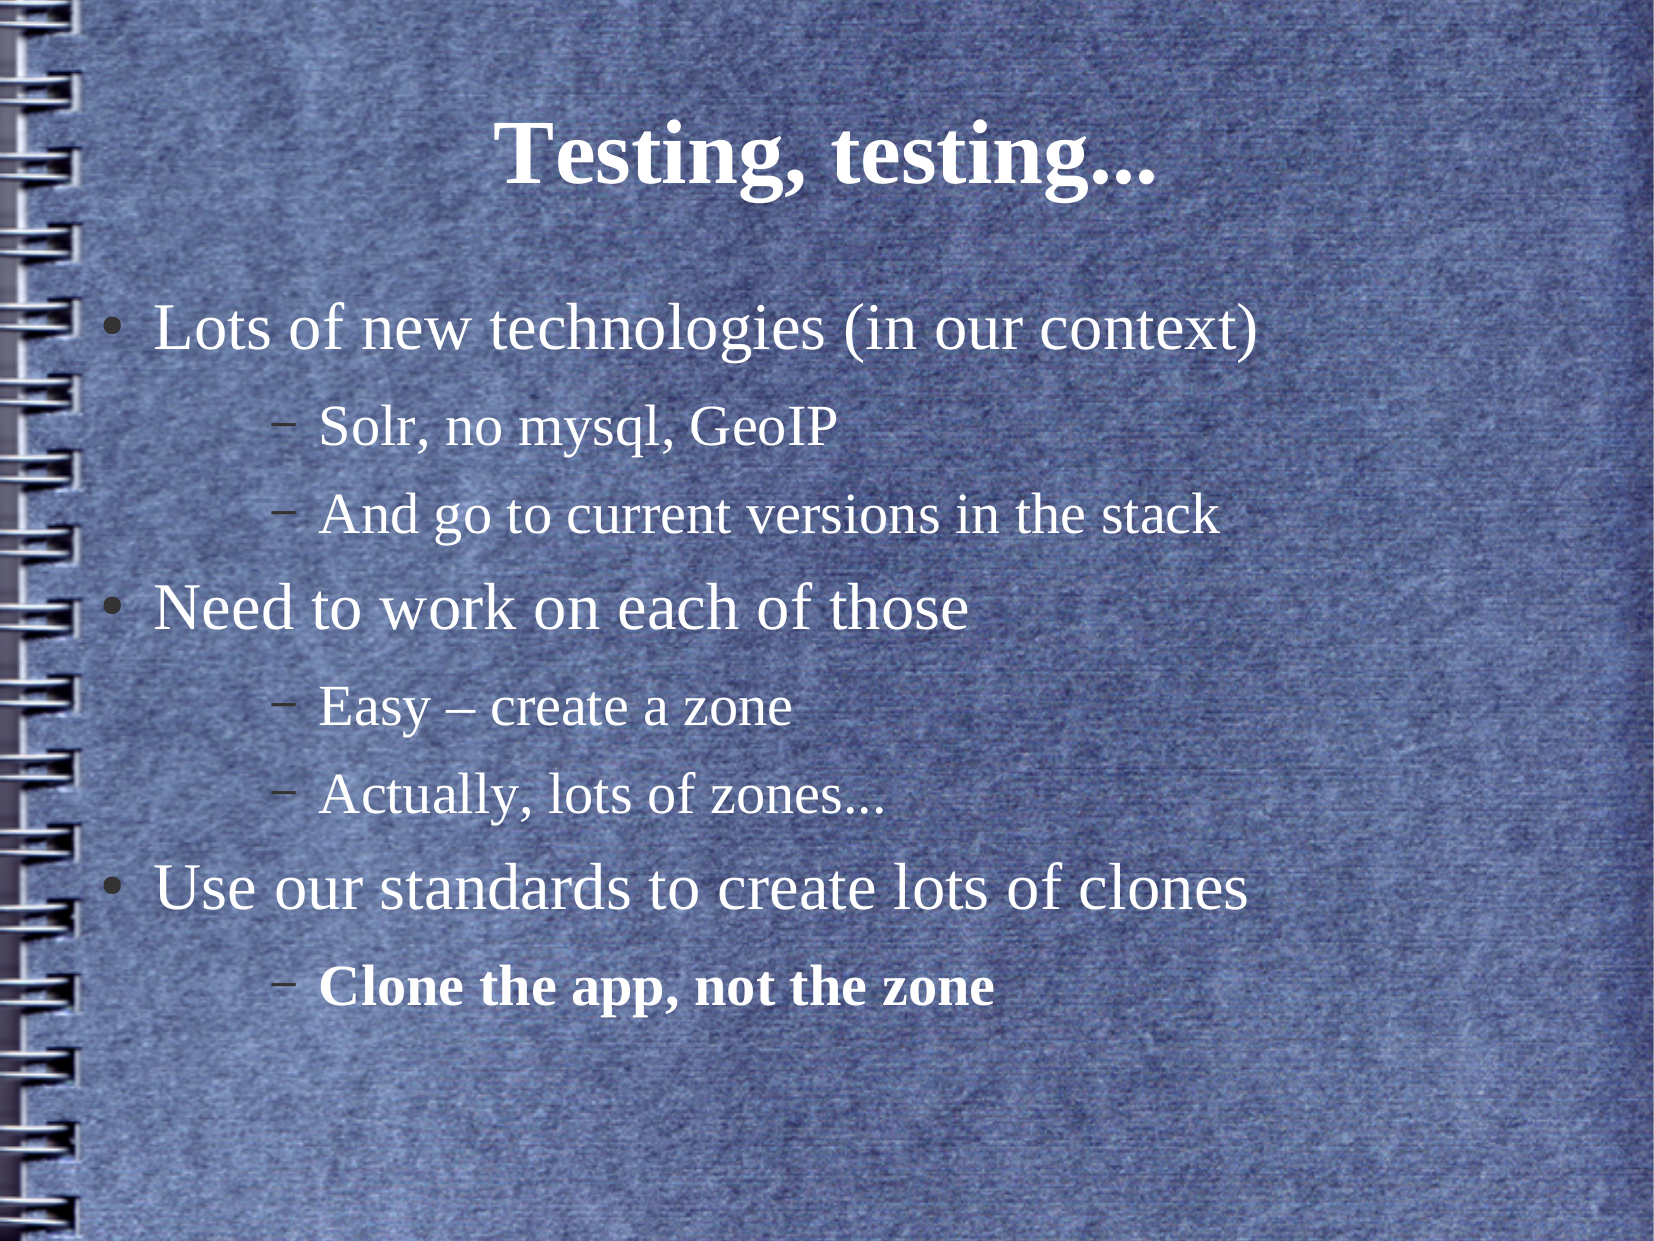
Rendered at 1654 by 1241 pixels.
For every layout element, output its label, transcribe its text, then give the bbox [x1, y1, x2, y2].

picture [0, 0, 1654, 1241]
title Testing, testing... [82, 49, 1571, 257]
list Lots of new technologies (in our context) Solr, no mysql, GeoIP And go to current versions in the stack Need to work on each of those Easy – create a zone Actually, lots of zones... Use our standards to create lots of clones Clone the app, not the zone [82, 290, 1571, 1109]
